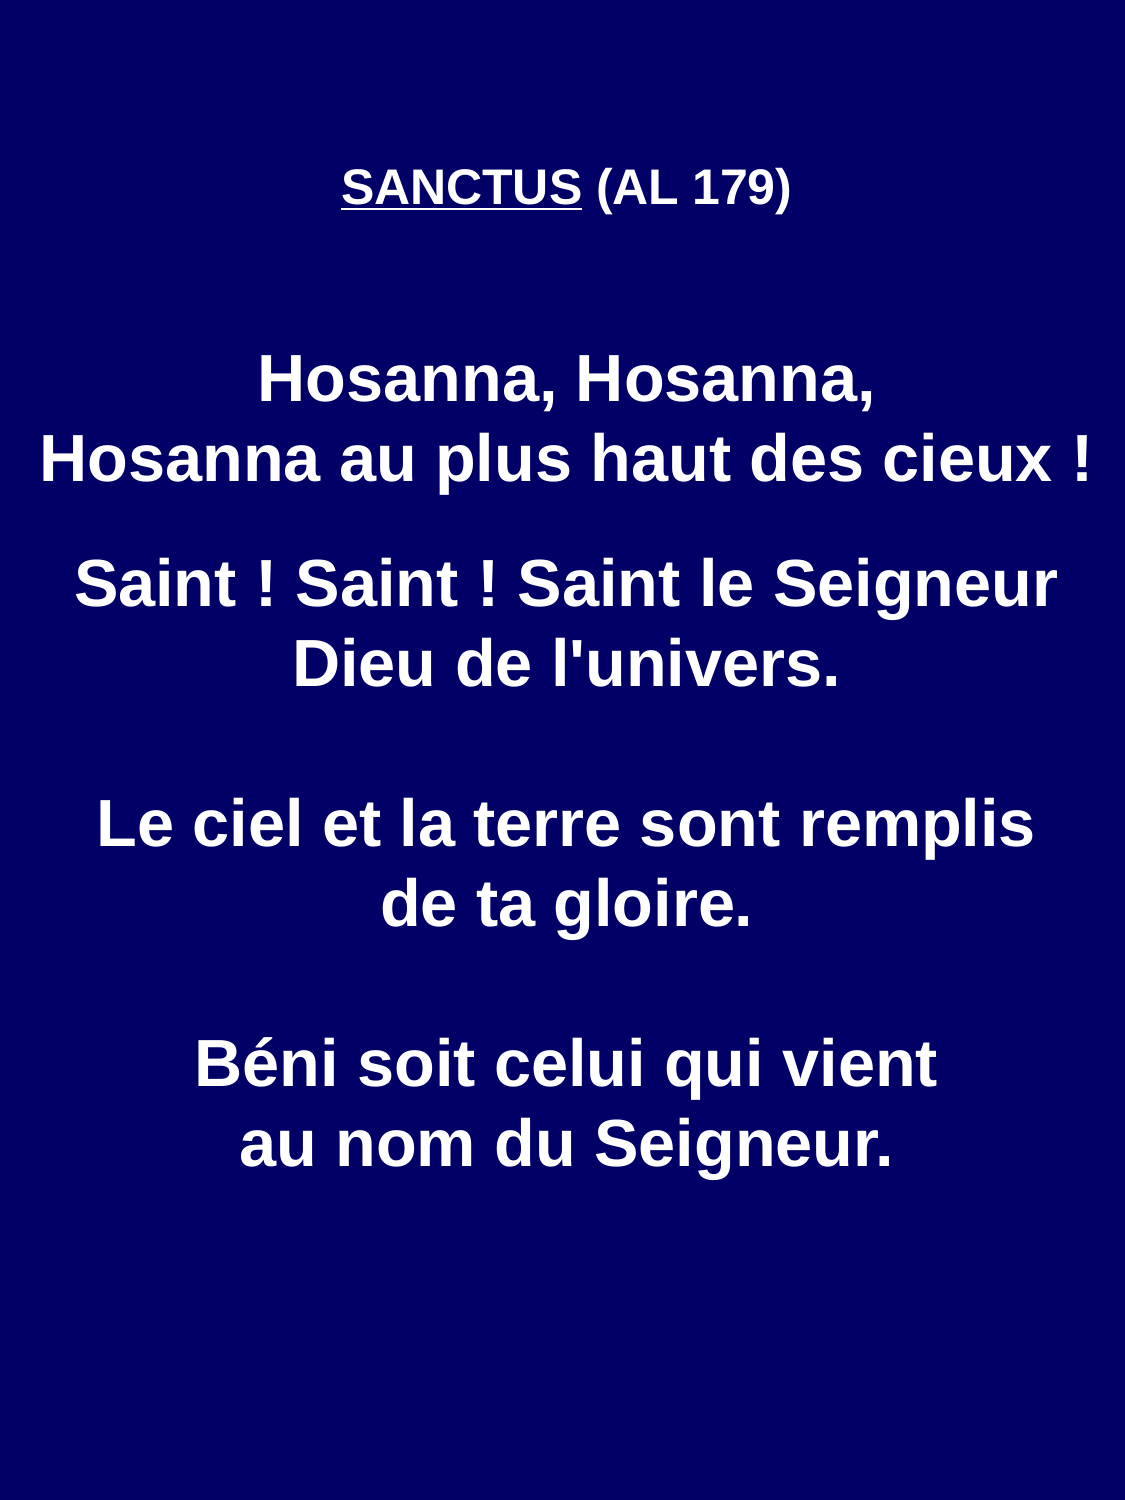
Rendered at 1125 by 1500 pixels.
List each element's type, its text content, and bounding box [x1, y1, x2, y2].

text_box SANCTUS (AL 179) Hosanna, Hosanna, Hosanna au plus haut des cieux ! Saint ! Saint ! Saint le Seigneur Dieu de l'univers. Le ciel et la terre sont remplis de ta gloire. Béni soit celui qui vient au nom du Seigneur. [23, 12, 1111, 1386]
